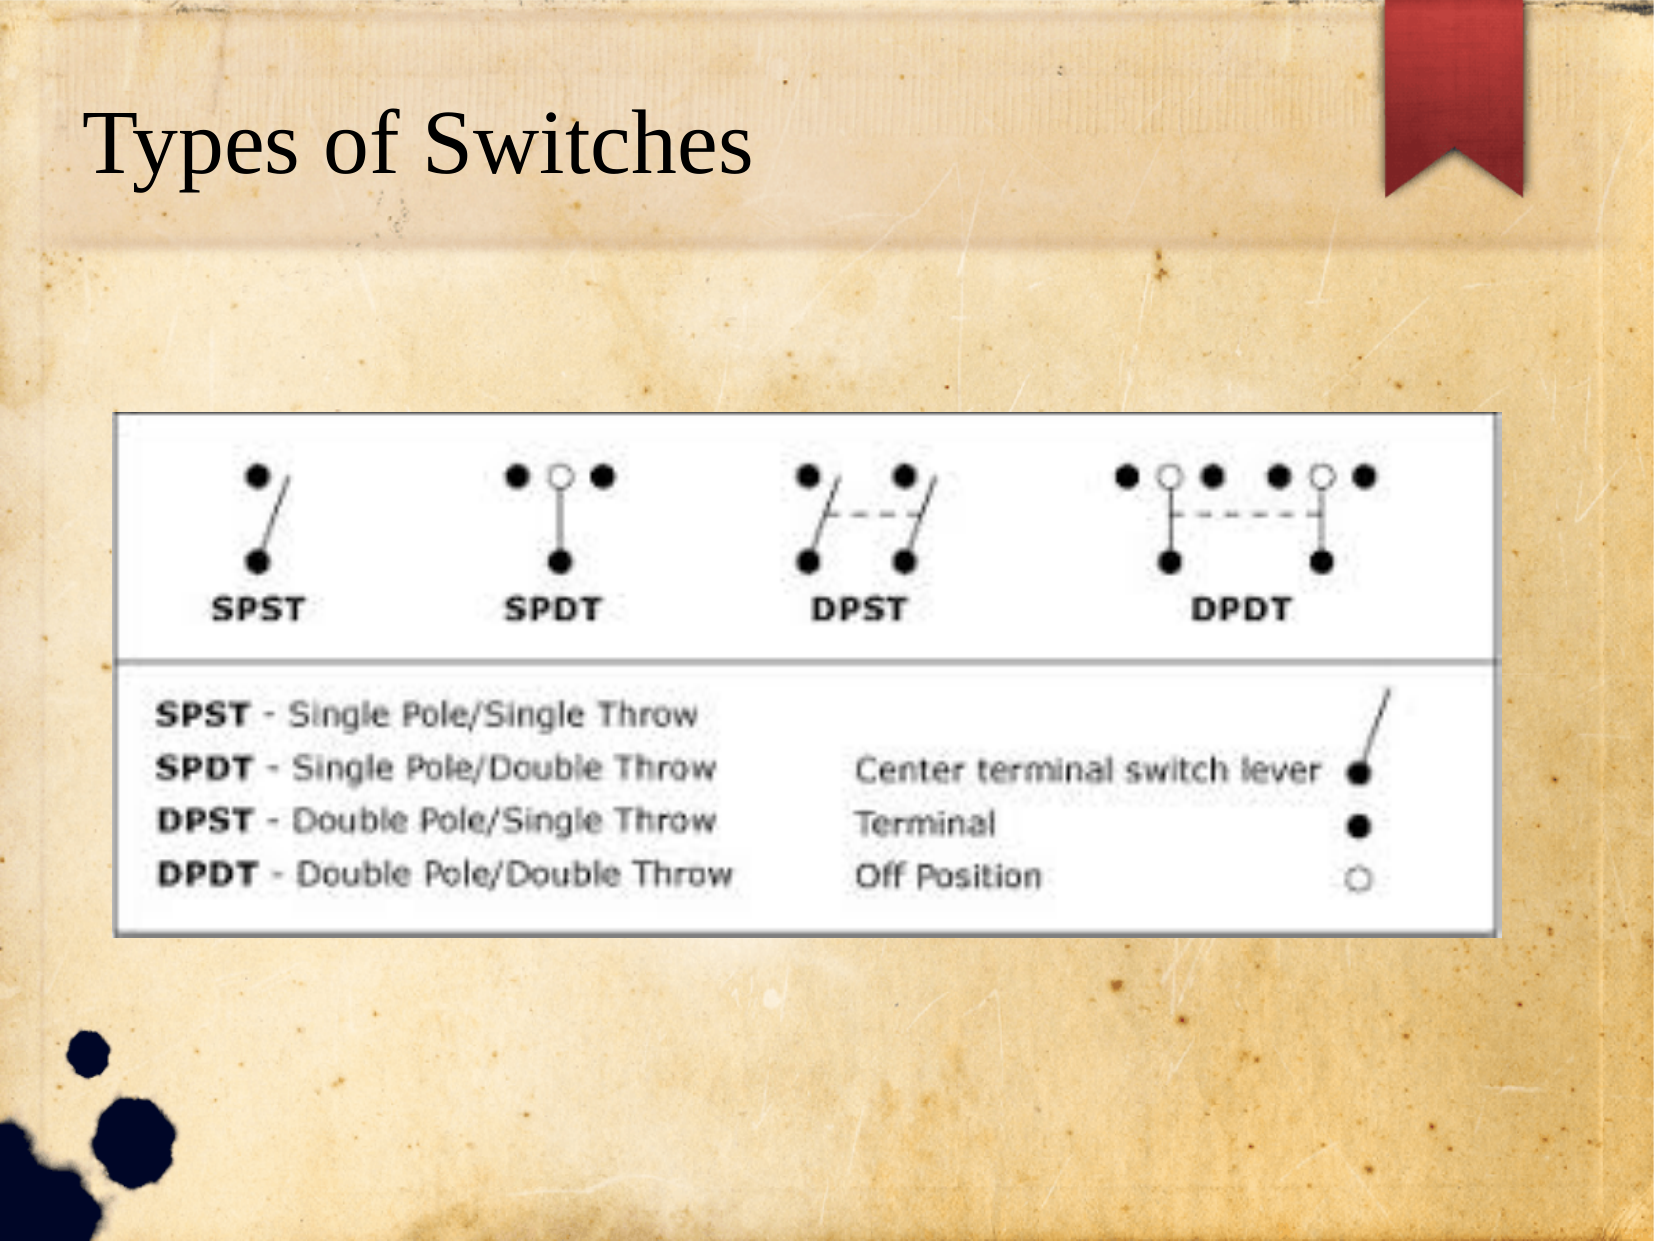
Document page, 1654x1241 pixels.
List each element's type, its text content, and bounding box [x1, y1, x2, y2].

picture [0, 0, 1654, 1241]
title Types of Switches [82, 49, 1347, 237]
